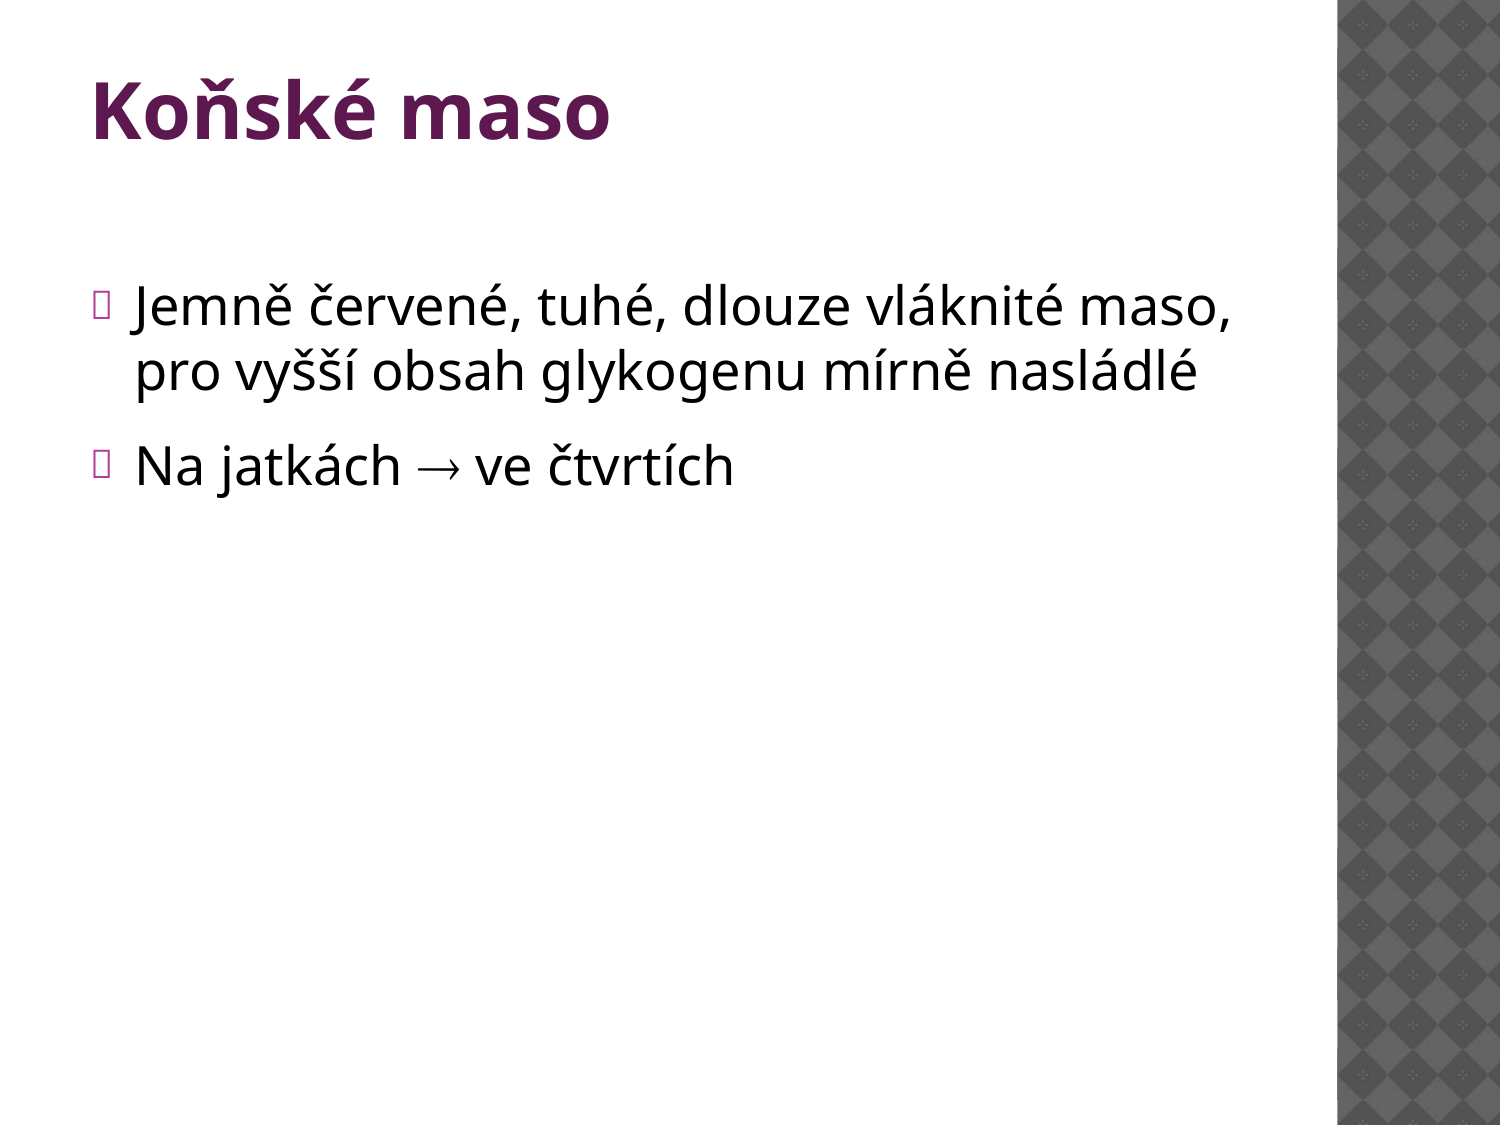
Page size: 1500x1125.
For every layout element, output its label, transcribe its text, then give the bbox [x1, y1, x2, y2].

picture [1337, 0, 1500, 1125]
title Koňské maso [75, 52, 1263, 240]
list Jemně červené, tuhé, dlouze vláknité maso, pro vyšší obsah glykogenu mírně nasládlé Na jatkách  ve čtvrtích [75, 264, 1263, 1059]
